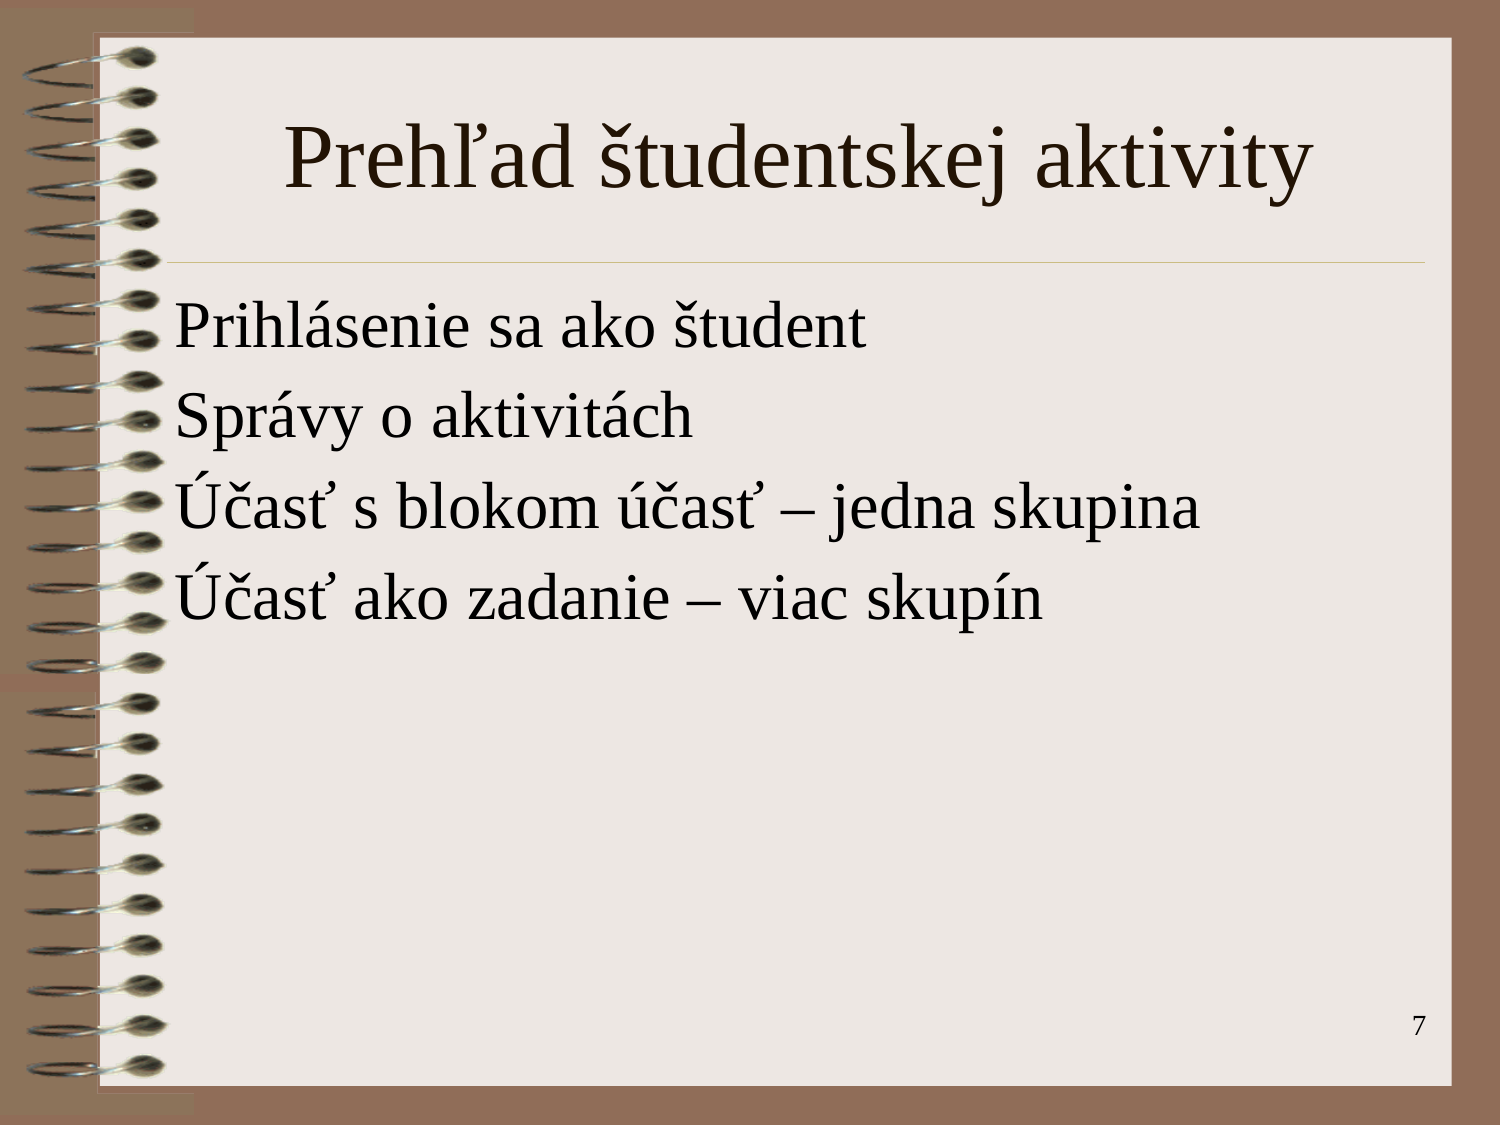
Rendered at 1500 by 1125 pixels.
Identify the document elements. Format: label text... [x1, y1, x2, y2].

list Prihlásenie sa ako študent Správy o aktivitách Účasť s blokom účasť – jedna skupina Účasť ako zadanie – viac skupín [174, 287, 1425, 963]
picture [0, 692, 194, 1115]
picture [0, 8, 194, 674]
title Prehľad študentskej aktivity [174, 38, 1425, 274]
